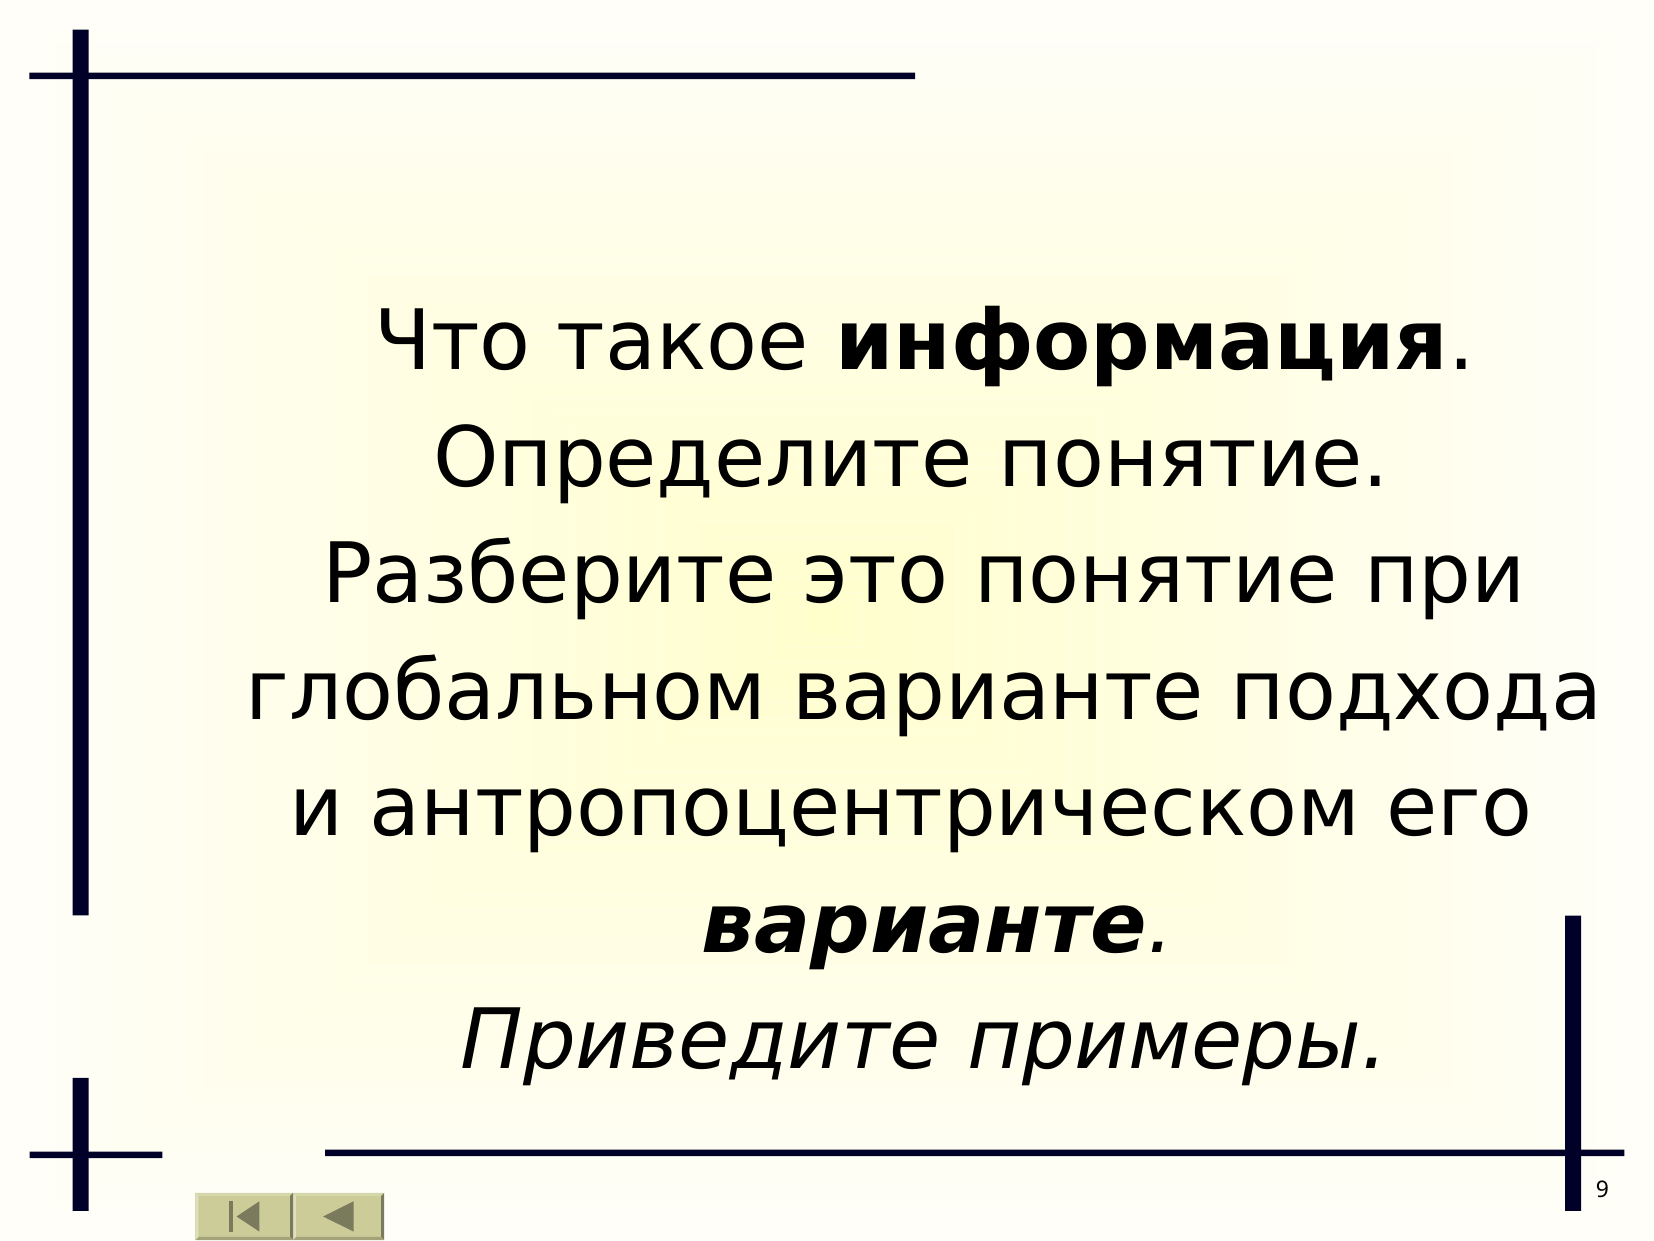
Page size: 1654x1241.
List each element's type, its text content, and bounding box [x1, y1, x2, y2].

text_box Что такое информация. Определите понятие. Разберите это понятие при глобальном варианте подхода и антропоцентрическом его варианте. Приведите примеры. [201, 265, 1648, 1097]
text_box [196, 1192, 385, 1241]
